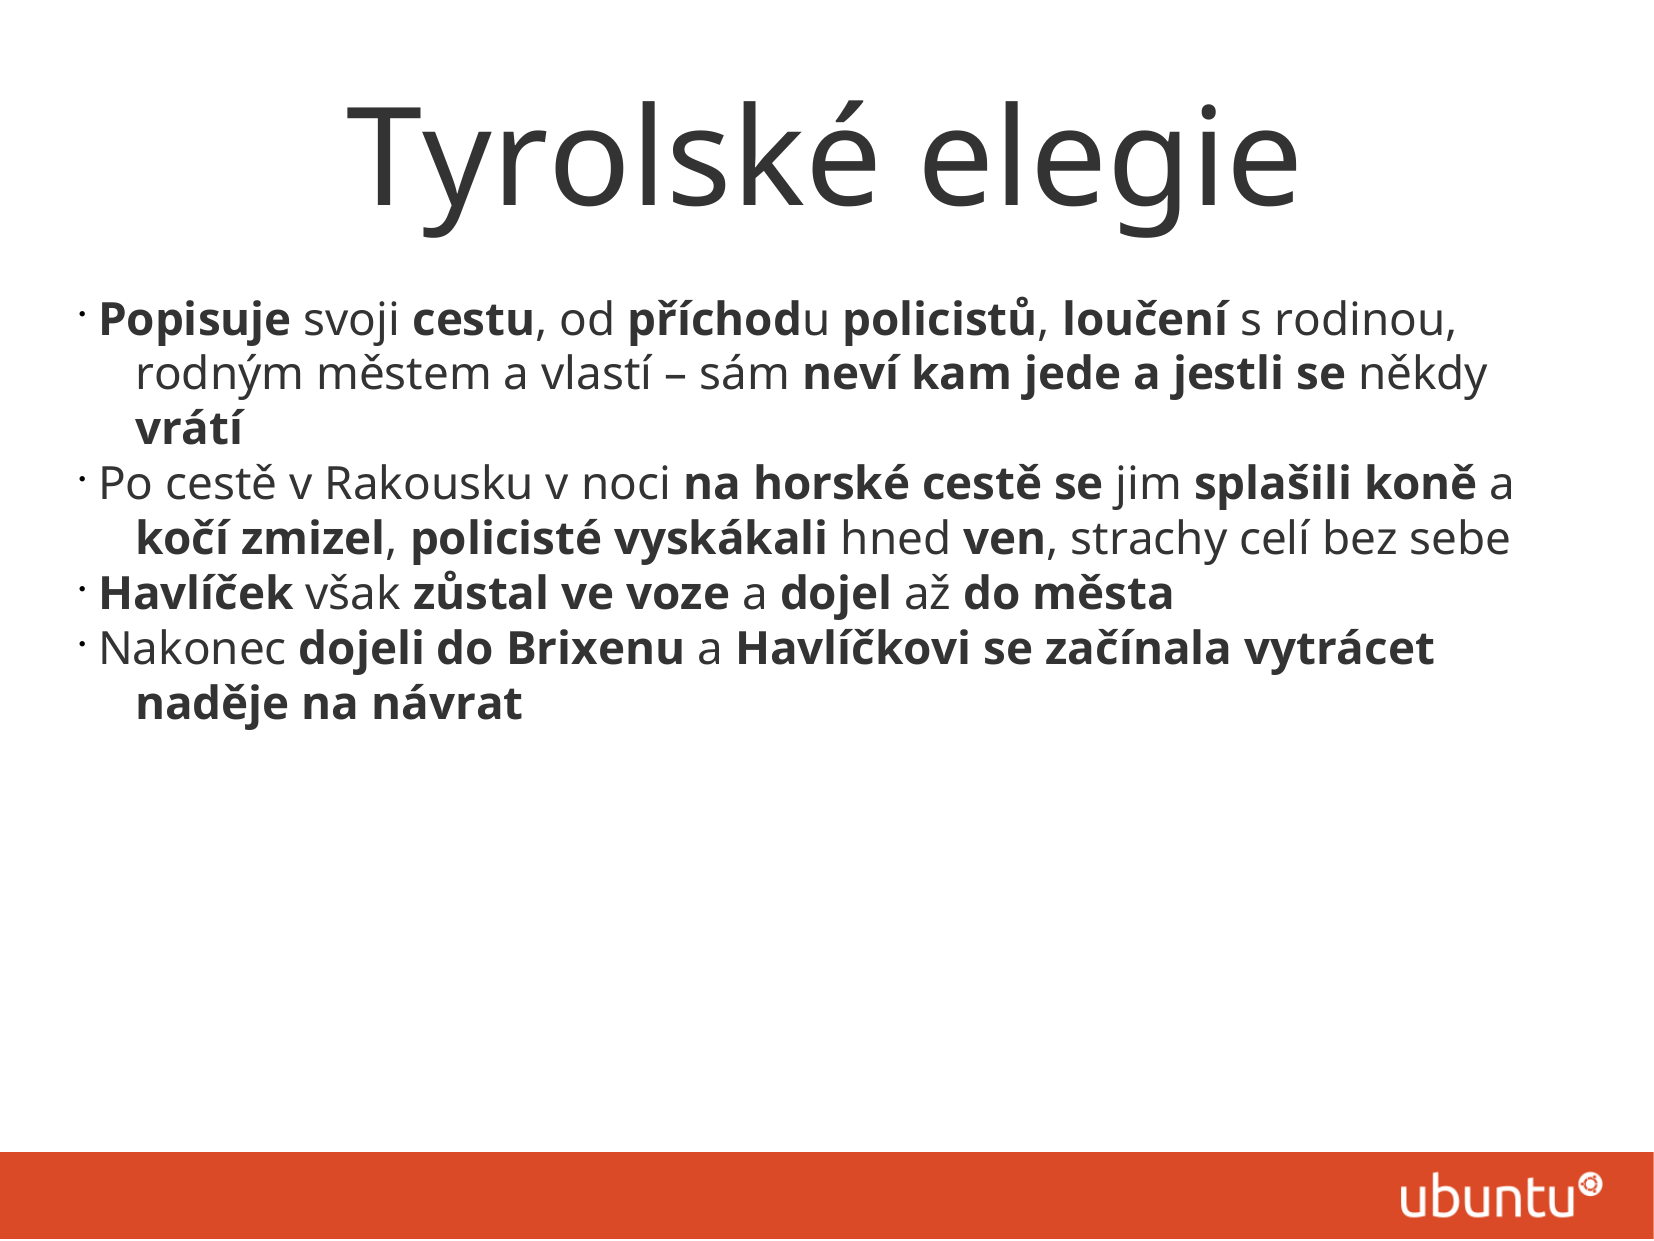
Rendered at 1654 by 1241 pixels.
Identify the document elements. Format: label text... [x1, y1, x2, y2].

list Popisuje svoji cestu, od příchodu policistů, loučení s rodinou, rodným městem a vlastí – sám neví kam jede a jestli se někdy vrátí Po cestě v Rakousku v noci na horské cestě se jim splašili koně a kočí zmizel, policisté vyskákali hned ven, strachy celí bez sebe Havlíček však zůstal ve voze a dojel až do města Nakonec dojeli do Brixenu a Havlíčkovi se začínala vytrácet naděje na návrat [70, 280, 1583, 1100]
picture [0, 1152, 1654, 1239]
title Tyrolské elegie [56, 74, 1596, 249]
